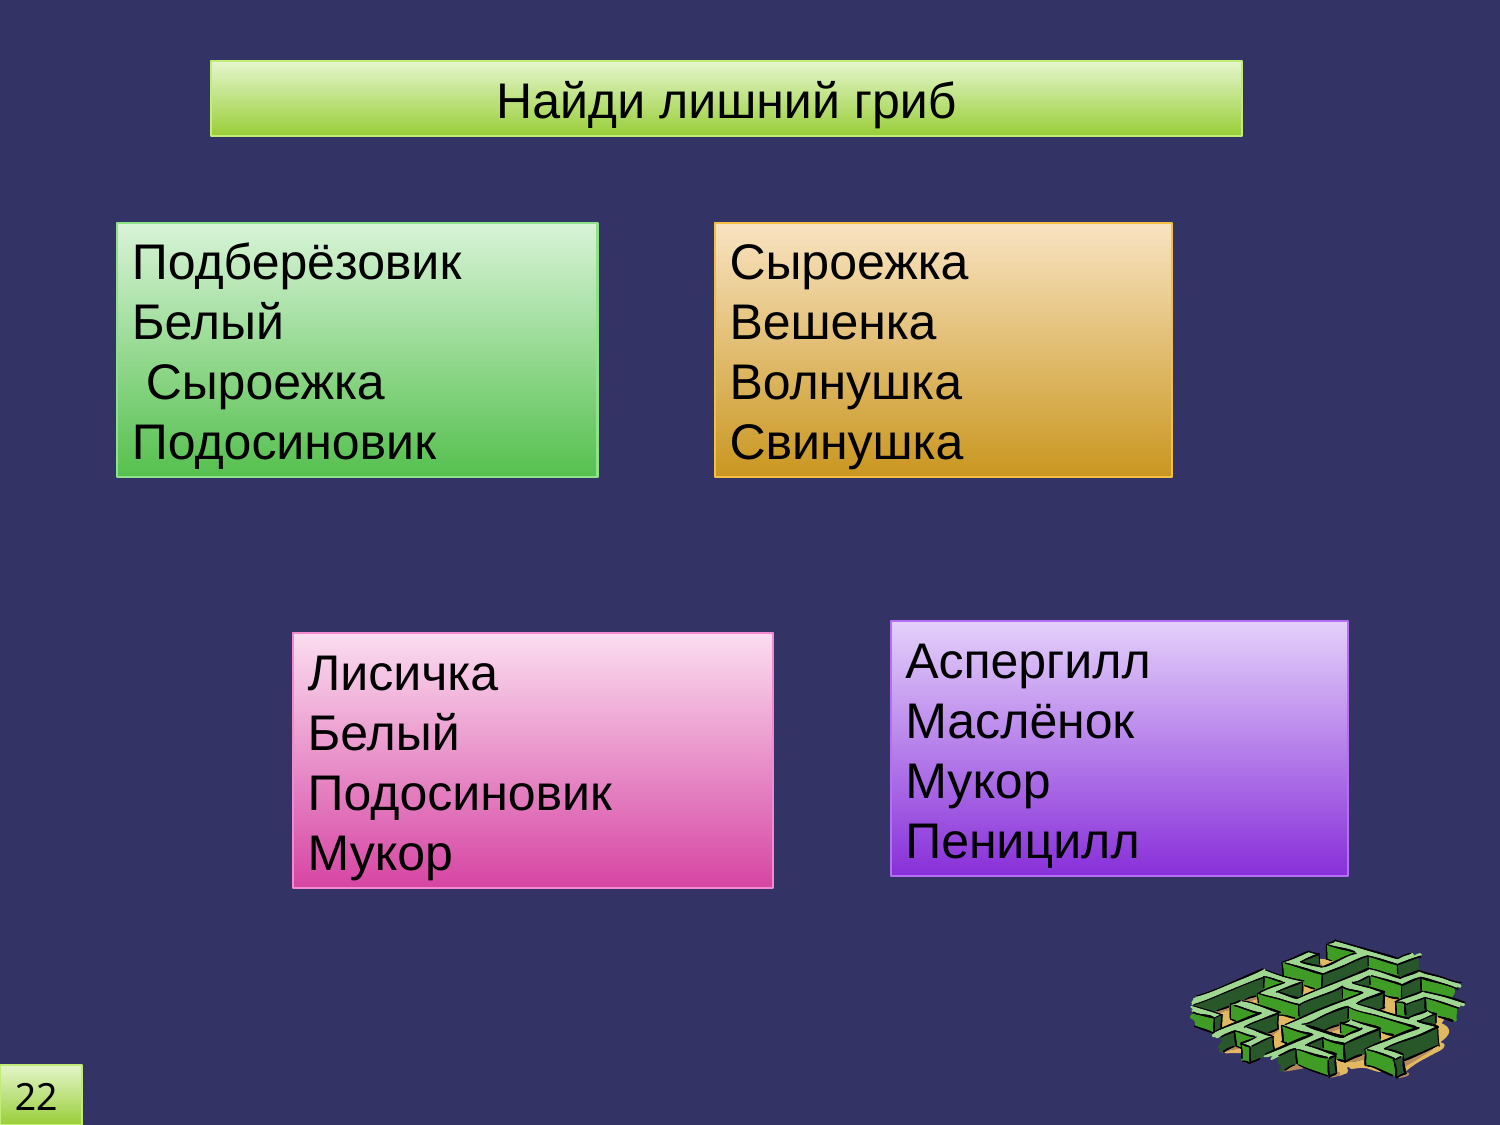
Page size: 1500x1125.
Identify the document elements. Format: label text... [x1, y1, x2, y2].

slide_number <номер> [0, 1065, 82, 1125]
text_box Аспергилл Маслёнок Мукор Пеницилл [890, 621, 1348, 876]
text_box Найди лишний гриб [210, 60, 1243, 136]
text_box Сыроежка Вешенка Волнушка Свинушка [714, 222, 1172, 478]
text_box Подберёзовик Белый Сыроежка Подосиновик [117, 222, 598, 478]
text_box Лисичка Белый Подосиновик Мукор [292, 632, 774, 888]
